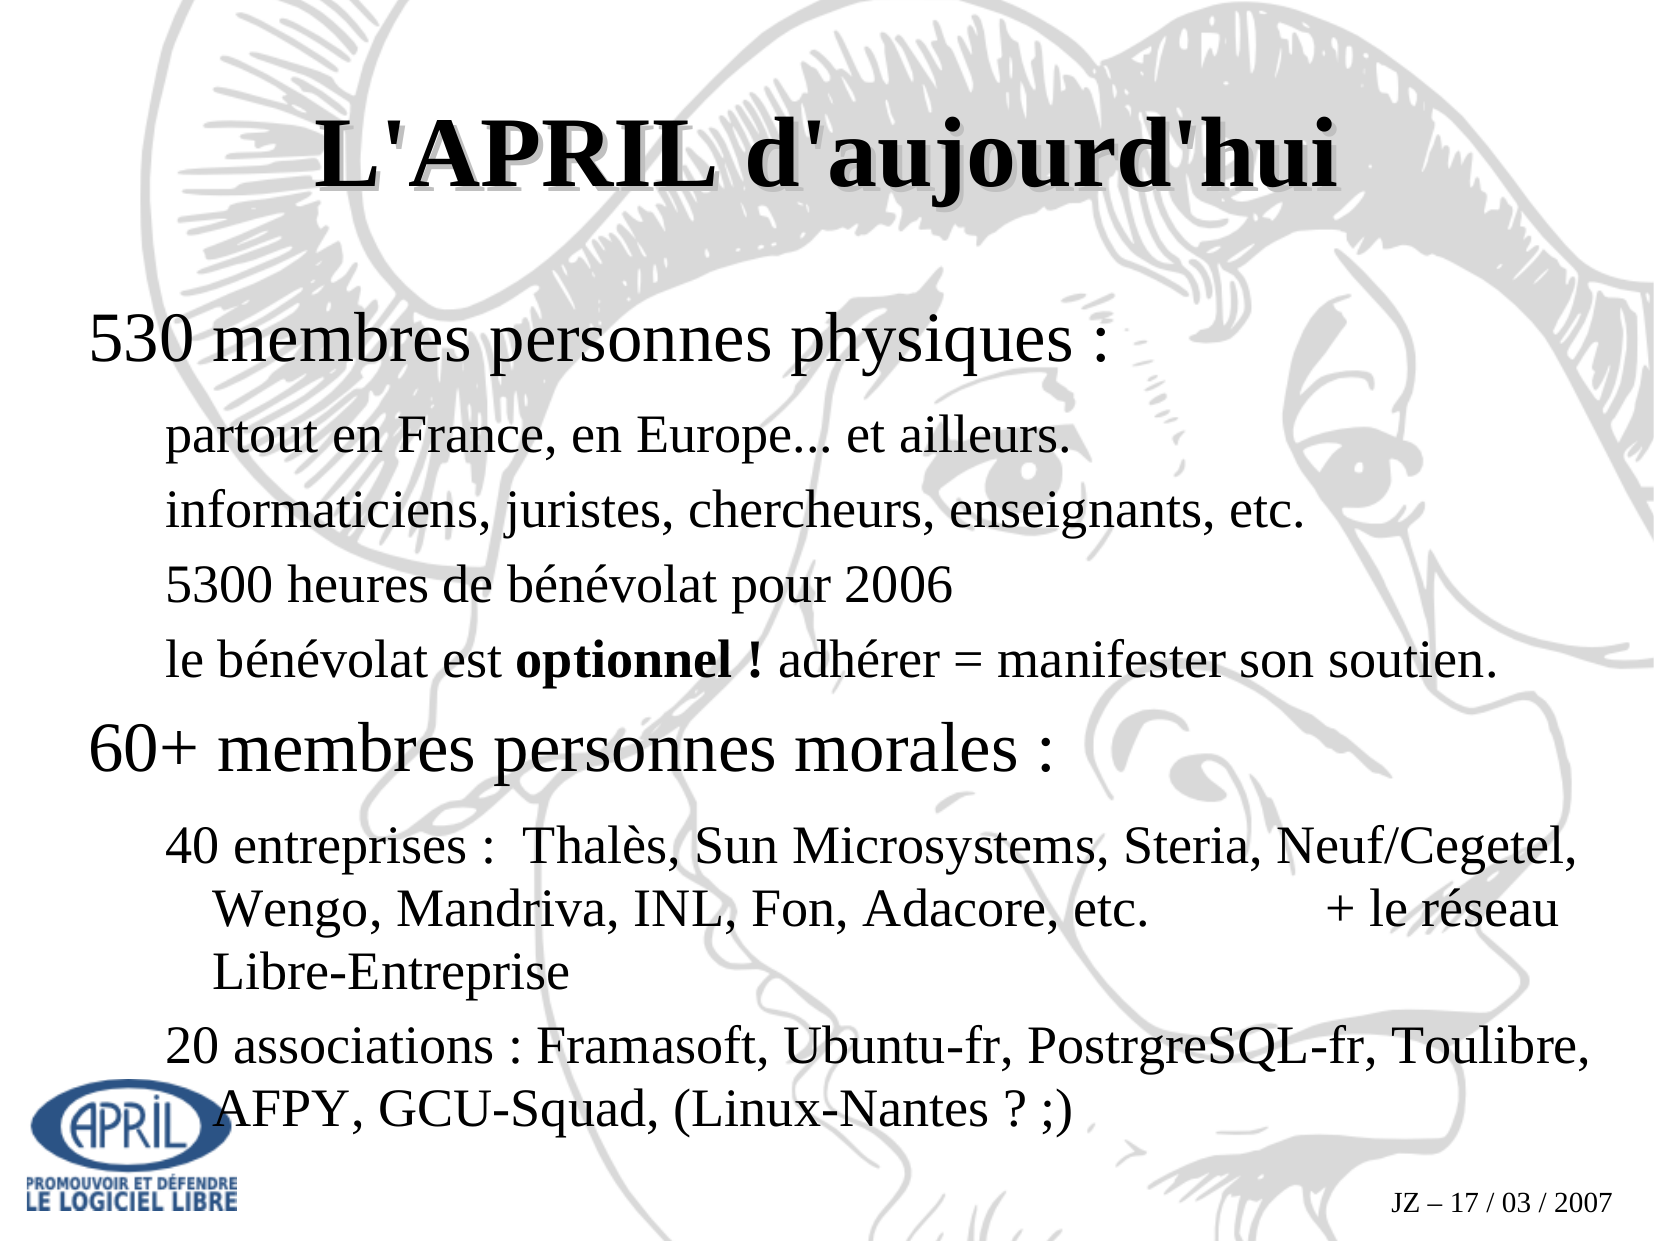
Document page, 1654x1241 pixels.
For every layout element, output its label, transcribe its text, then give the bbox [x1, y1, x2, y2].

list 530 membres personnes physiques : partout en France, en Europe... et ailleurs. informaticiens, juristes, chercheurs, enseignants, etc. 5300 heures de bénévolat pour 2006 le bénévolat est optionnel ! adhérer = manifester son soutien. 60+ membres personnes morales : 40 entreprises : Thalès, Sun Microsystems, Steria, Neuf/Cegetel, Wengo, Mandriva, INL, Fon, Adacore, etc. + le réseau Libre-Entreprise 20 associations : Framasoft, Ubuntu-fr, PostrgreSQL-fr, Toulibre, AFPY, GCU-Squad, (Linux-Nantes ? ;) [70, 290, 1595, 1131]
picture [0, 0, 1654, 1241]
title L'APRIL d'aujourd'hui [82, 49, 1571, 257]
